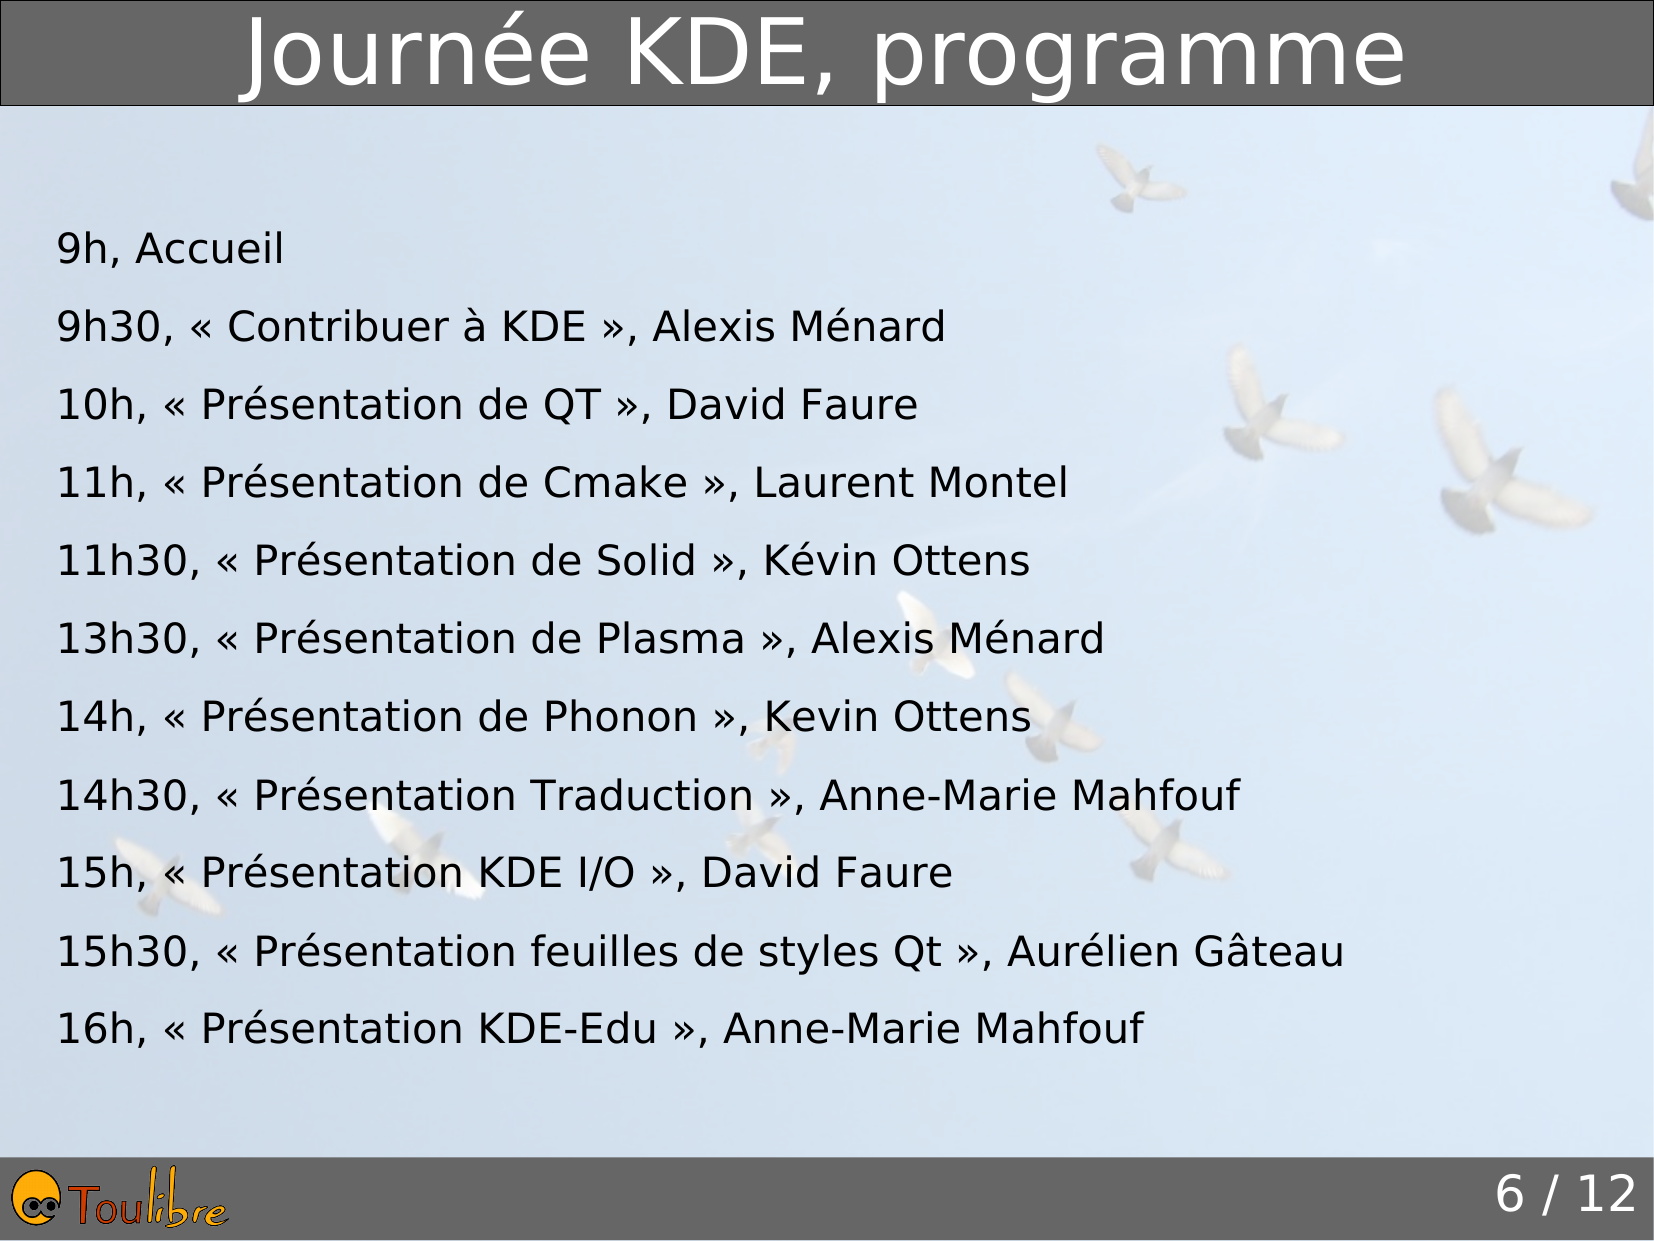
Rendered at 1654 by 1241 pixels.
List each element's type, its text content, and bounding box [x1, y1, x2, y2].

picture [11, 1165, 229, 1228]
list 9h, Accueil 9h30, « Contribuer à KDE », Alexis Ménard 10h, « Présentation de QT », David Faure 11h, « Présentation de Cmake », Laurent Montel 11h30, « Présentation de Solid », Kévin Ottens 13h30, « Présentation de Plasma », Alexis Ménard 14h, « Présentation de Phonon », Kevin Ottens 14h30, « Présentation Traduction », Anne-Marie Mahfouf 15h, « Présentation KDE I/O », David Faure 15h30, « Présentation feuilles de styles Qt », Aurélien Gâteau 16h, « Présentation KDE-Edu », Anne-Marie Mahfouf [38, 225, 1608, 1075]
title Journée KDE, programme [0, 0, 1654, 107]
